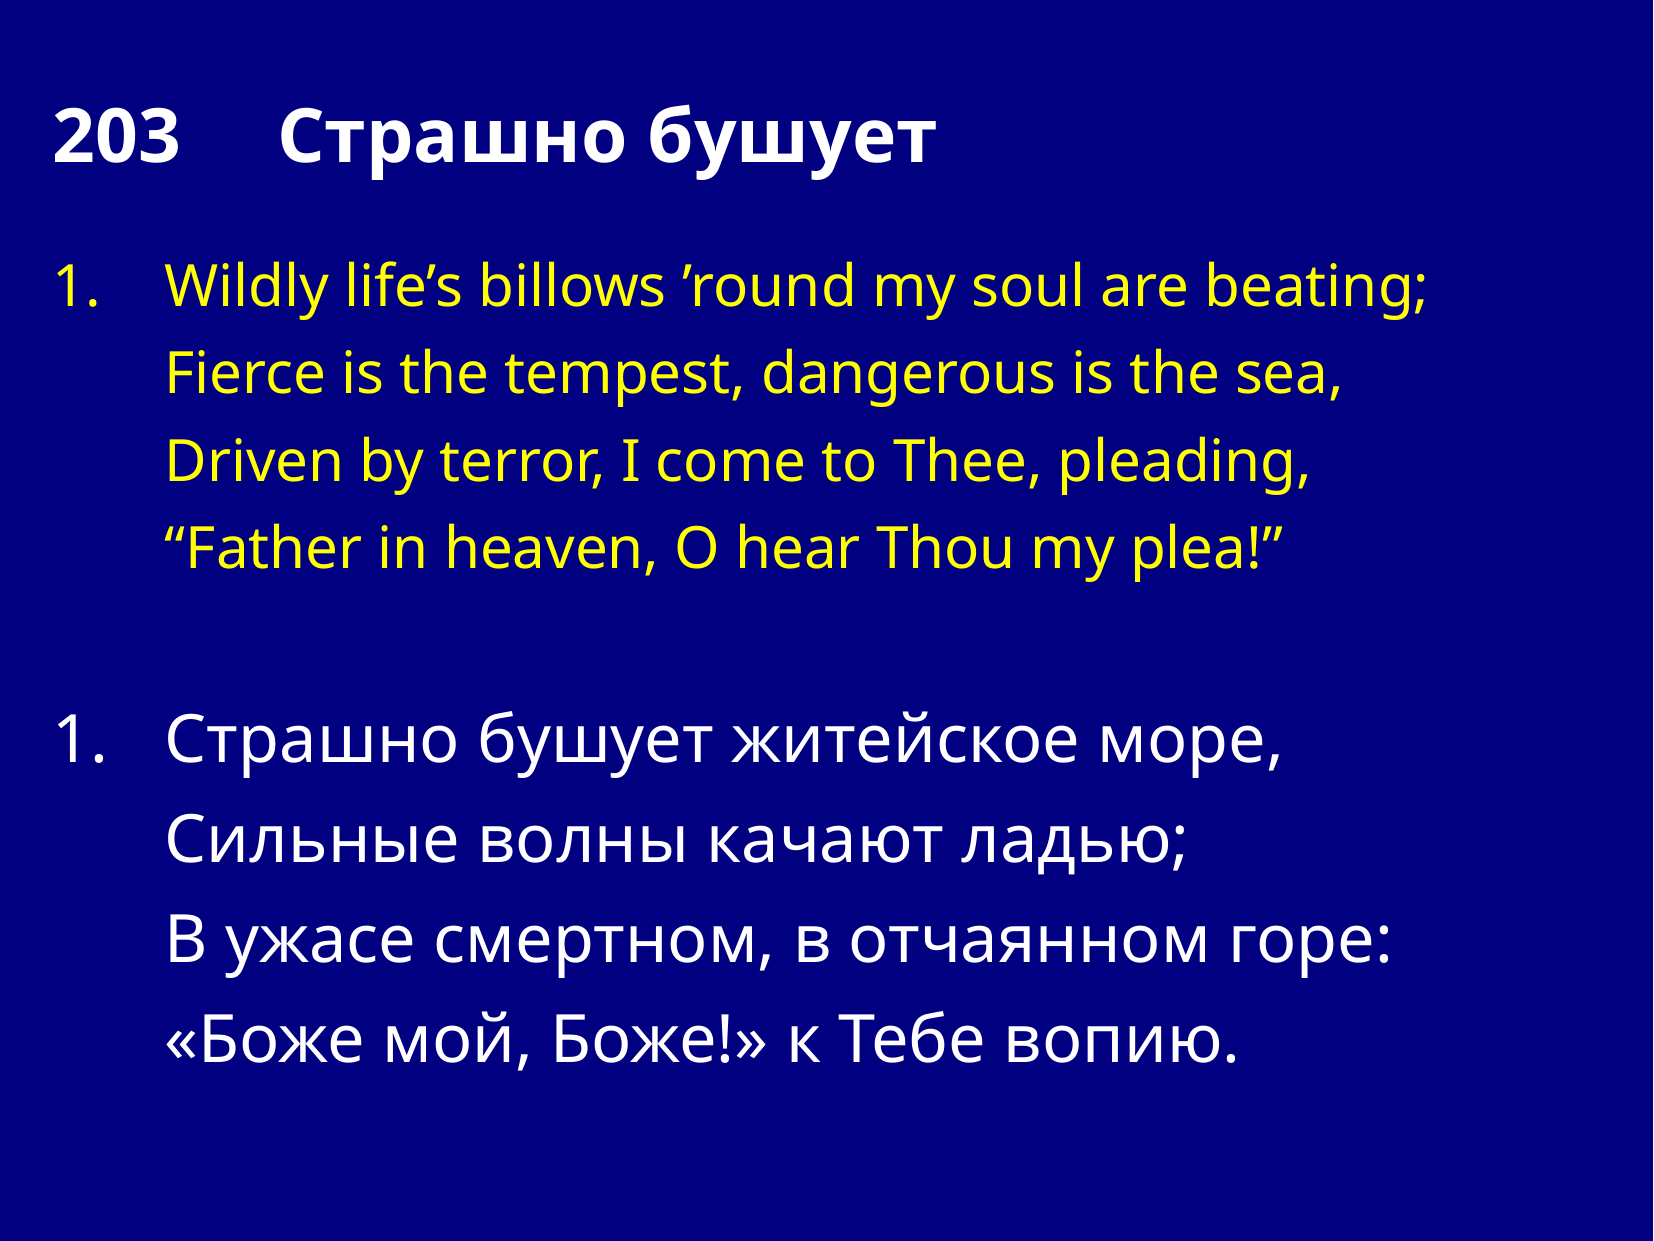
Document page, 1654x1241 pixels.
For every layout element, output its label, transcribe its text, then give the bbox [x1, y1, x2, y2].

text_box 1. Wildly life’s billows ’round my soul are beating; Fierce is the tempest, dangerous is the sea, Driven by terror, I come to Thee, pleading, “Father in heaven, O hear Thou my plea!” [37, 150, 1653, 638]
text_box 1. Страшно бушует житейское море, Сильные волны качают ладью; В ужасе смертном, в отчаянном горе: «Боже мой, Боже!» к Тебе вопию. [37, 675, 1576, 1163]
text_box 203 Страшно бушует [37, 75, 1576, 188]
